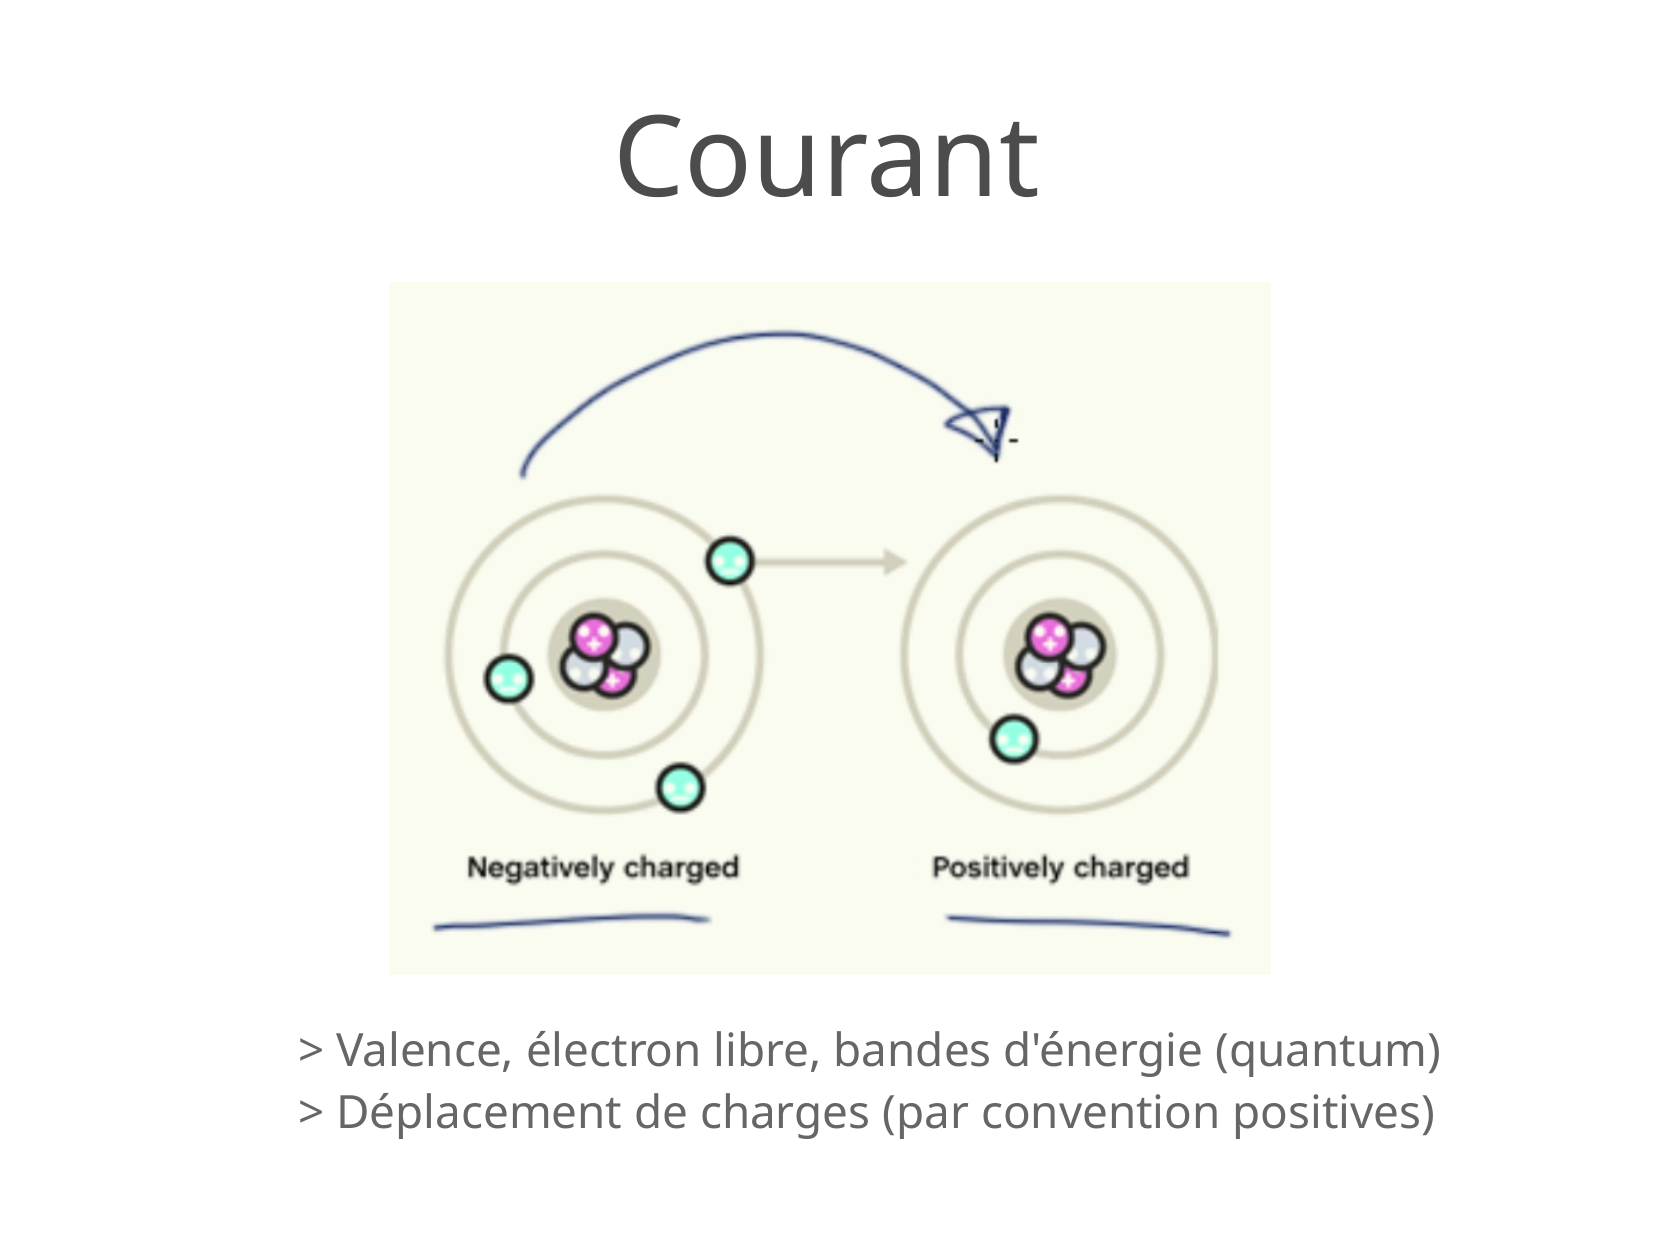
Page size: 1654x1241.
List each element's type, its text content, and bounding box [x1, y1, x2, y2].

picture [389, 282, 1271, 975]
title Courant [82, 49, 1571, 257]
text_box > Valence, électron libre, bandes d'énergie (quantum) > Déplacement de charges (par convention positives) [283, 1009, 1421, 1128]
